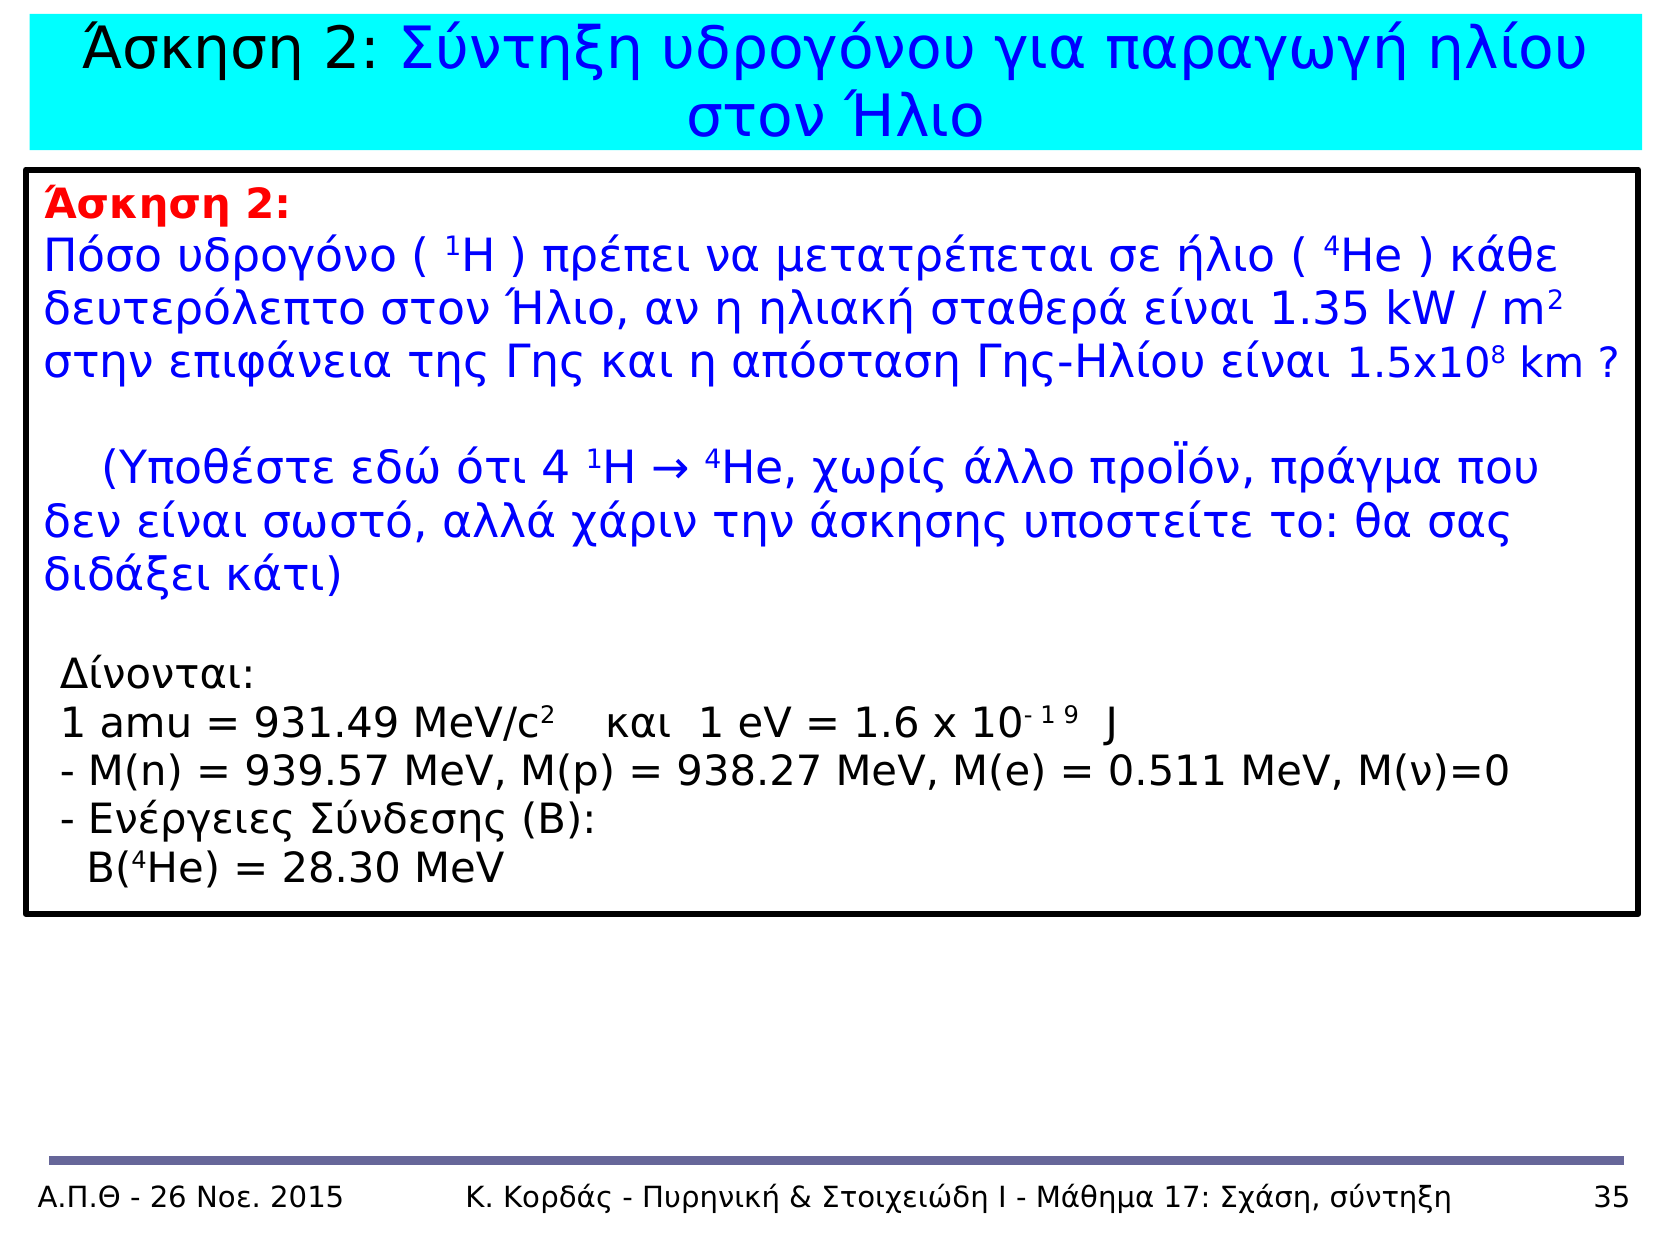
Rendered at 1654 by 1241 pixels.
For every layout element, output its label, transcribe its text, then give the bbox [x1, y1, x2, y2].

text_box Άσκηση 2: Πόσο υδρογόνο ( 1Η ) πρέπει να μετατρέπεται σε ήλιο ( 4He ) κάθε δευτερόλεπτο στον Ήλιο, αν η ηλιακή σταθερά είναι 1.35 kW / m2 στην επιφάνεια της Γης και η απόσταση Γης-Ηλίου είναι 1.5x108 km ? (Υποθέστε εδώ ότι 4 1Η → 4He, χωρίς άλλο προΪόν, πράγμα που δεν είναι σωστό, αλλά χάριν την άσκησης υποστείτε το: θα σας διδάξει κάτι) Δίνονται: 1 amu = 931.49 MeV/c2 και 1 eV = 1.6 x 10- 1 9 J - M(n) = 939.57 MeV, M(p) = 938.27 MeV, M(e) = 0.511 MeV, M(ν)=0 - Ενέργειες Σύνδεσης (B): B(4He) = 28.30 MeV [25, 169, 1639, 914]
title Άσκηση 2: Σύντηξη υδρογόνου για παραγωγή ηλίου στον Ήλιο [29, 13, 1643, 151]
list [37, 173, 1651, 1136]
